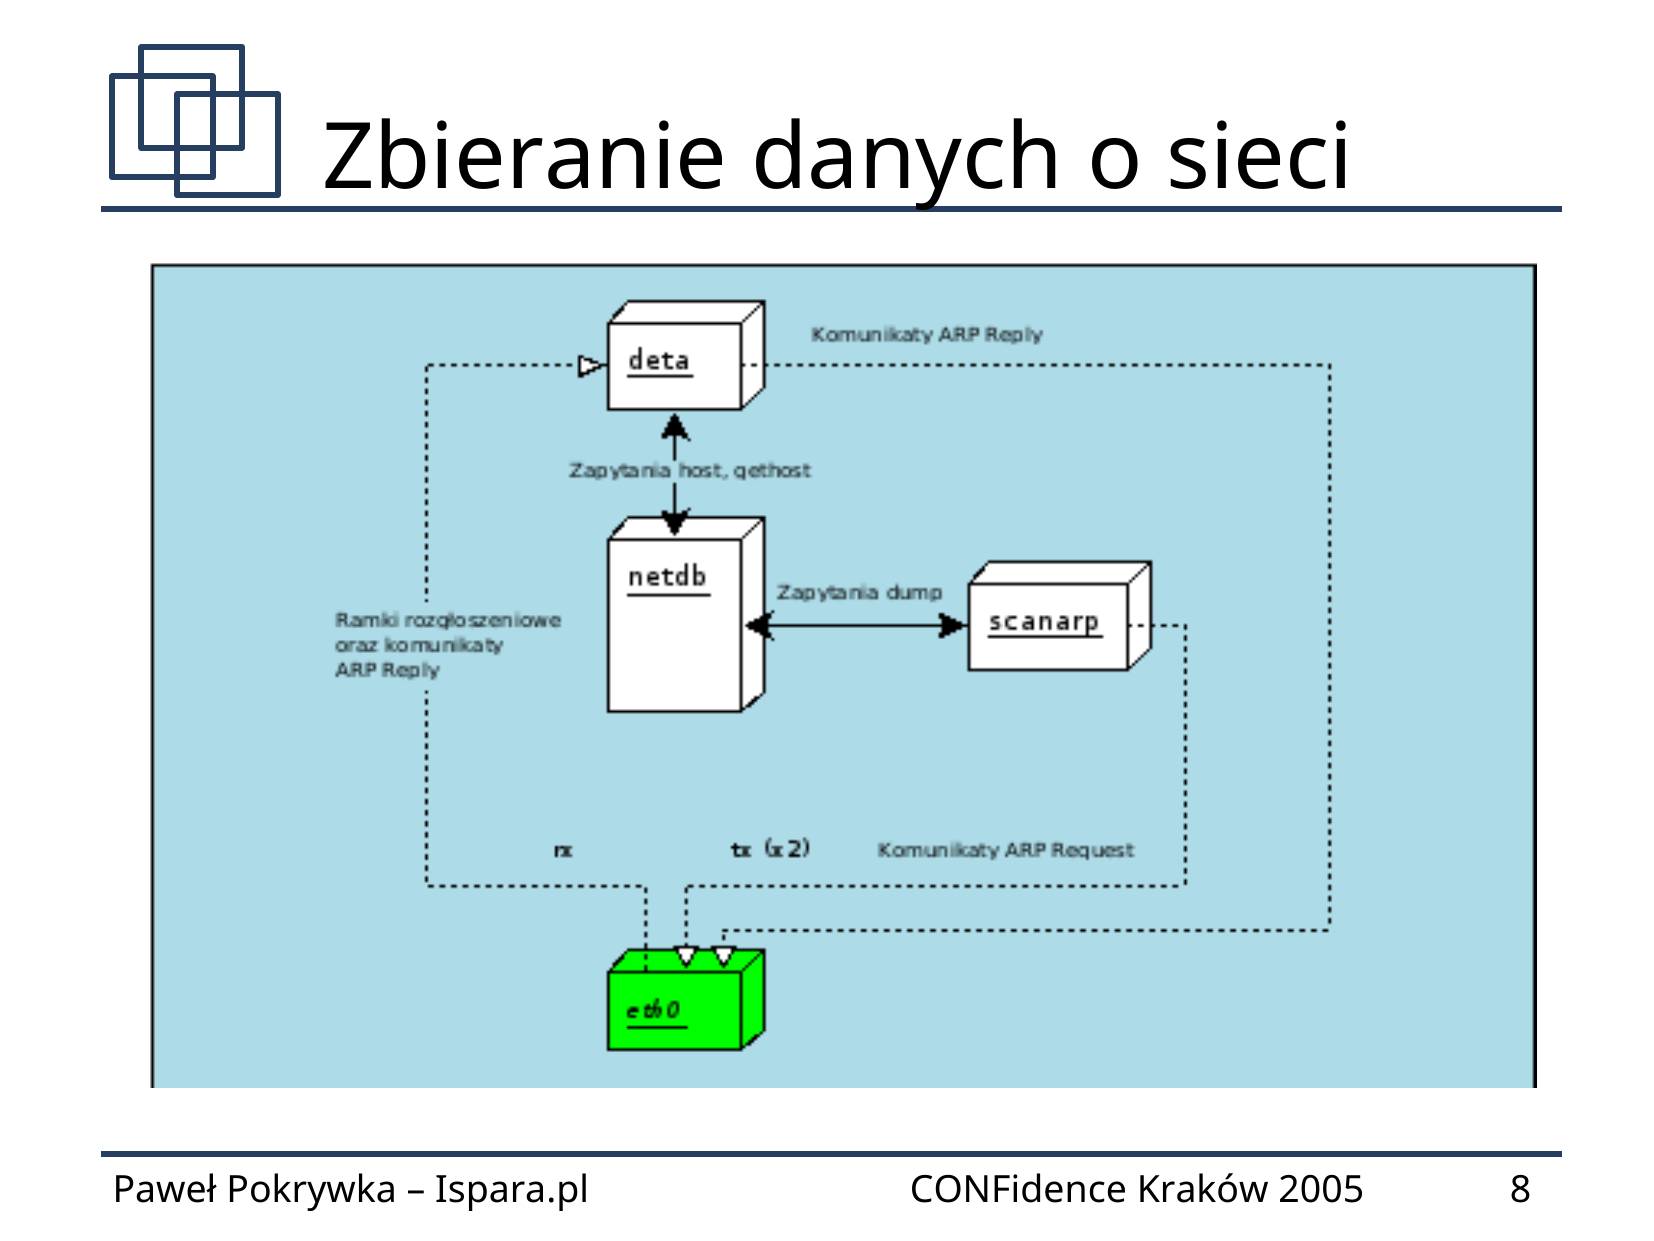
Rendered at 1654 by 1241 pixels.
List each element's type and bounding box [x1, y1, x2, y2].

picture [149, 262, 1537, 1088]
